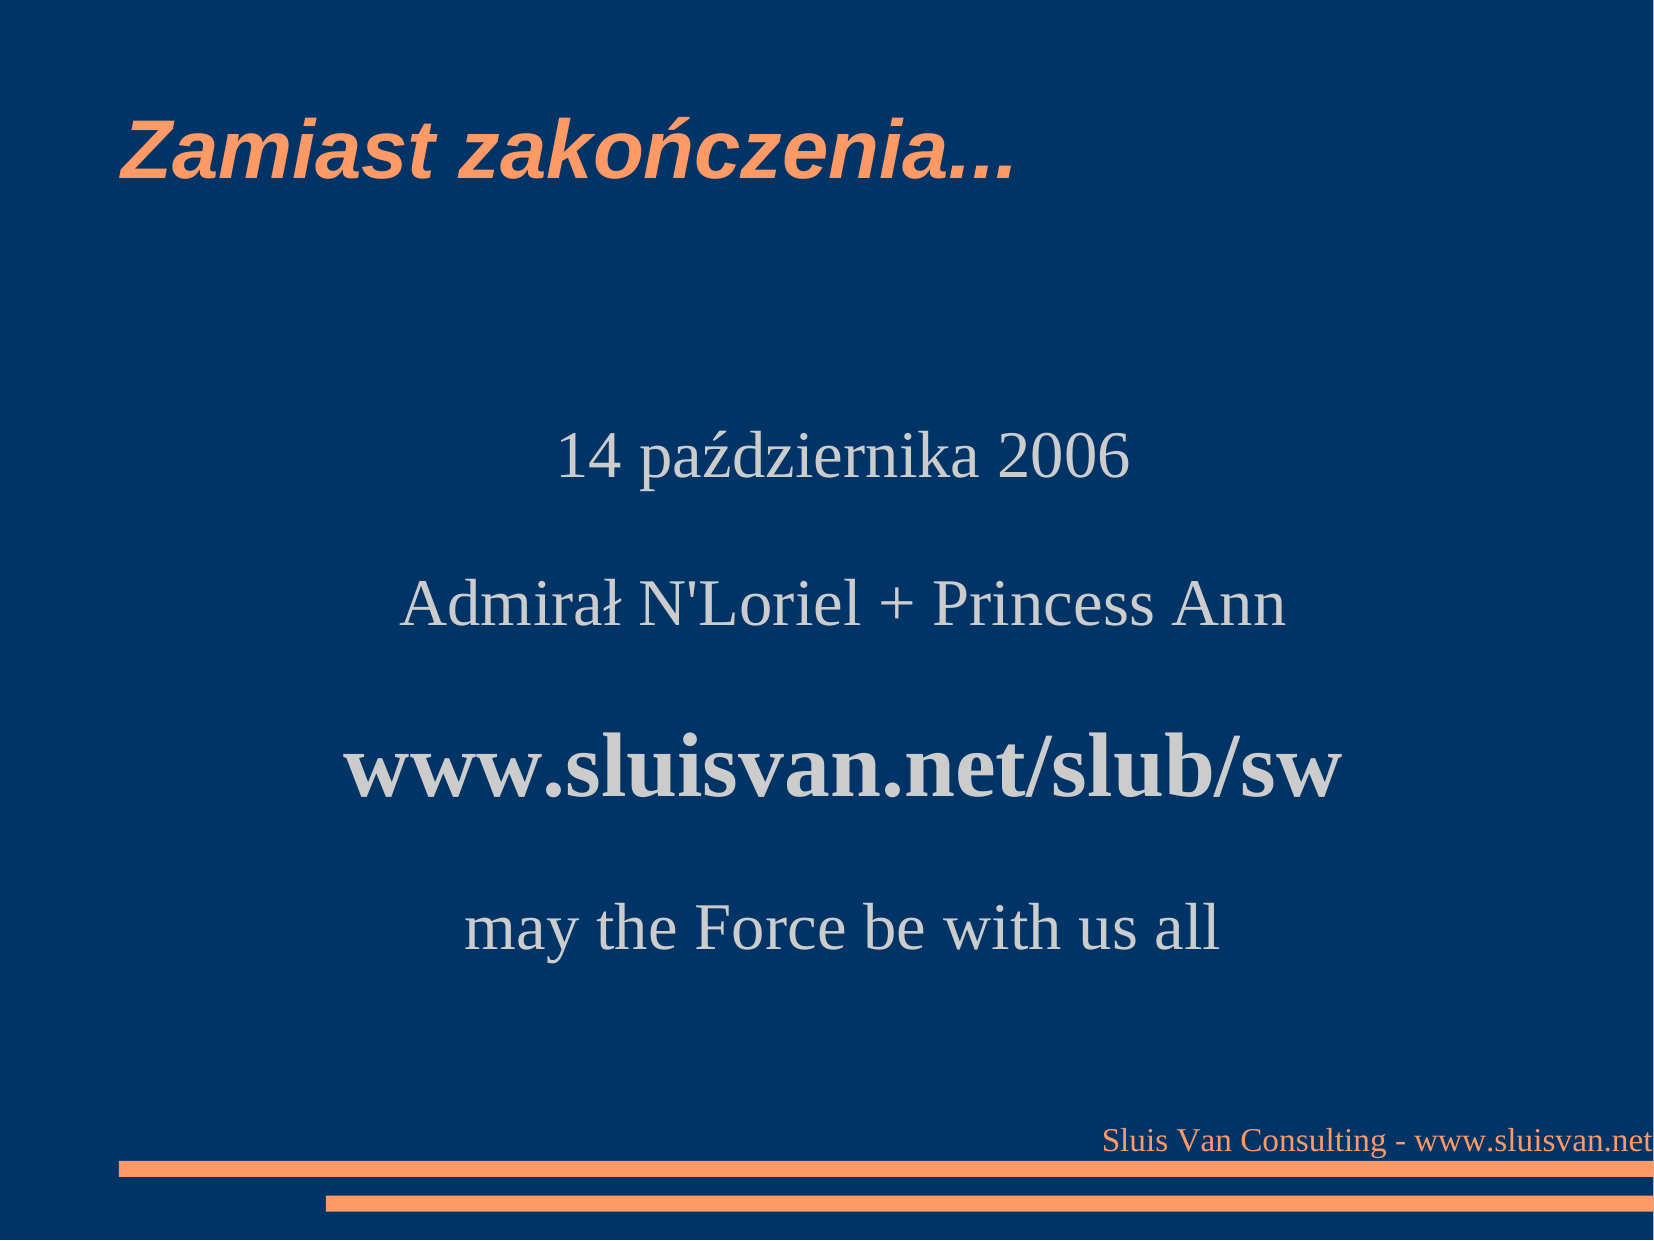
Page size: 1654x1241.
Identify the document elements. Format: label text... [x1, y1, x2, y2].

title Zamiast zakończenia... [121, 46, 1534, 254]
subtitle 14 października 2006 Admirał N'Loriel + Princess Ann www.sluisvan.net/slub/sw may the Force be with us all [124, 285, 1564, 1096]
